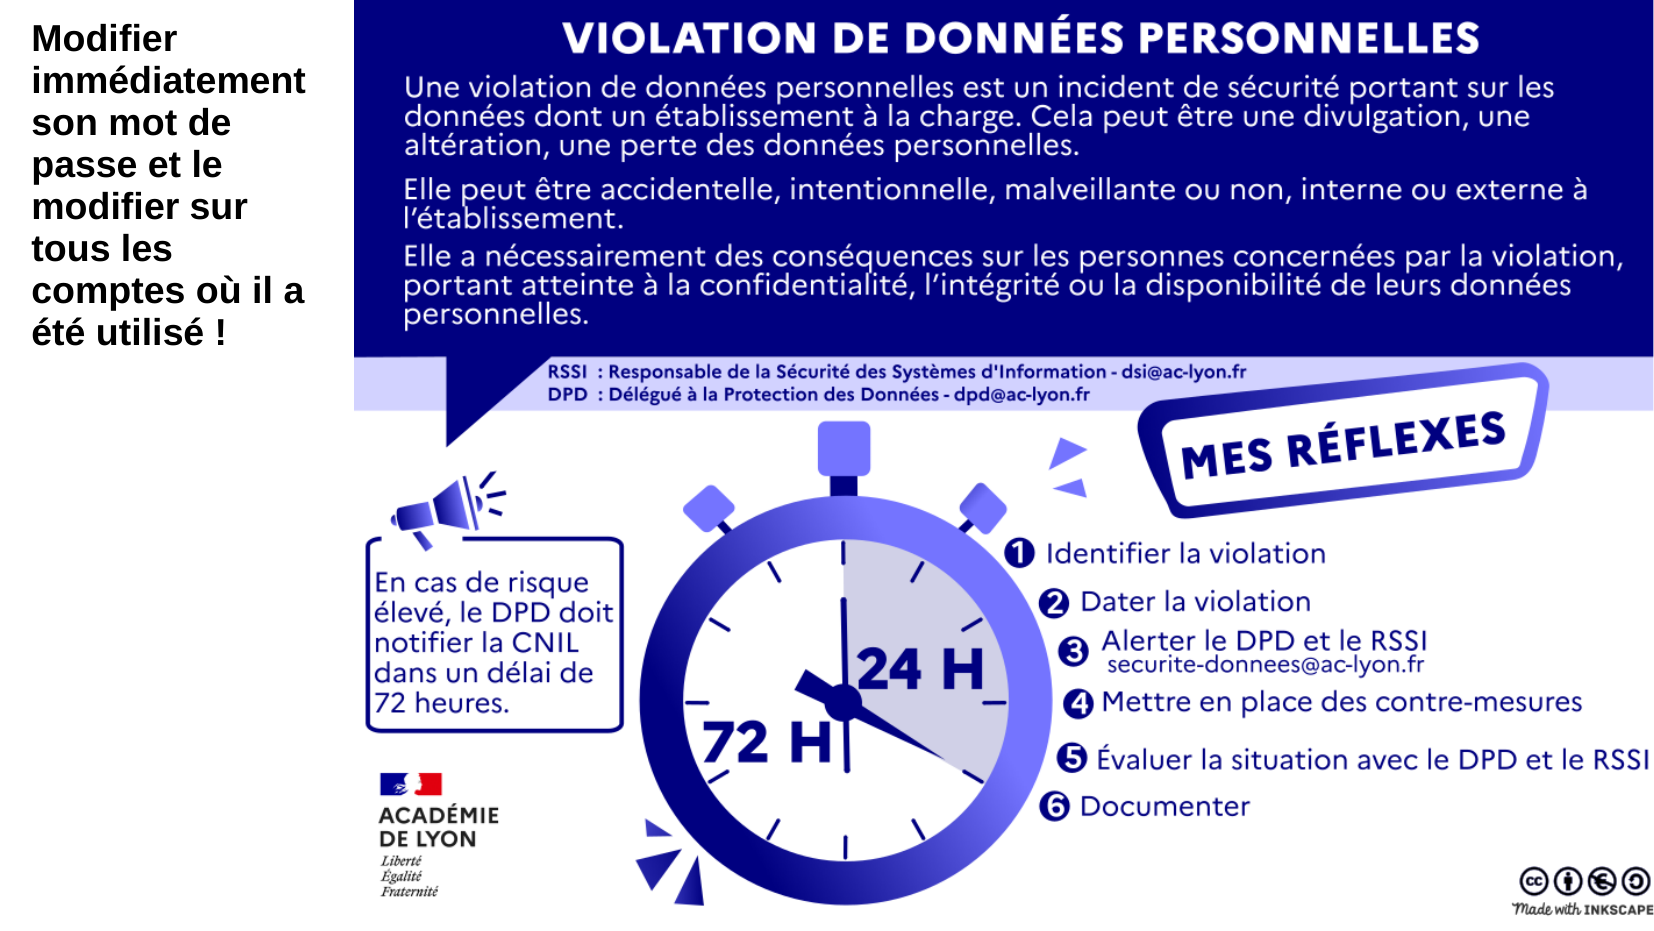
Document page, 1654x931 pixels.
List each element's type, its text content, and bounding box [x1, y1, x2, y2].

picture [354, 0, 1654, 922]
text_box Modifier immédiatement son mot de passe et le modifier sur tous les comptes où il a été utilisé ! [16, 10, 339, 362]
